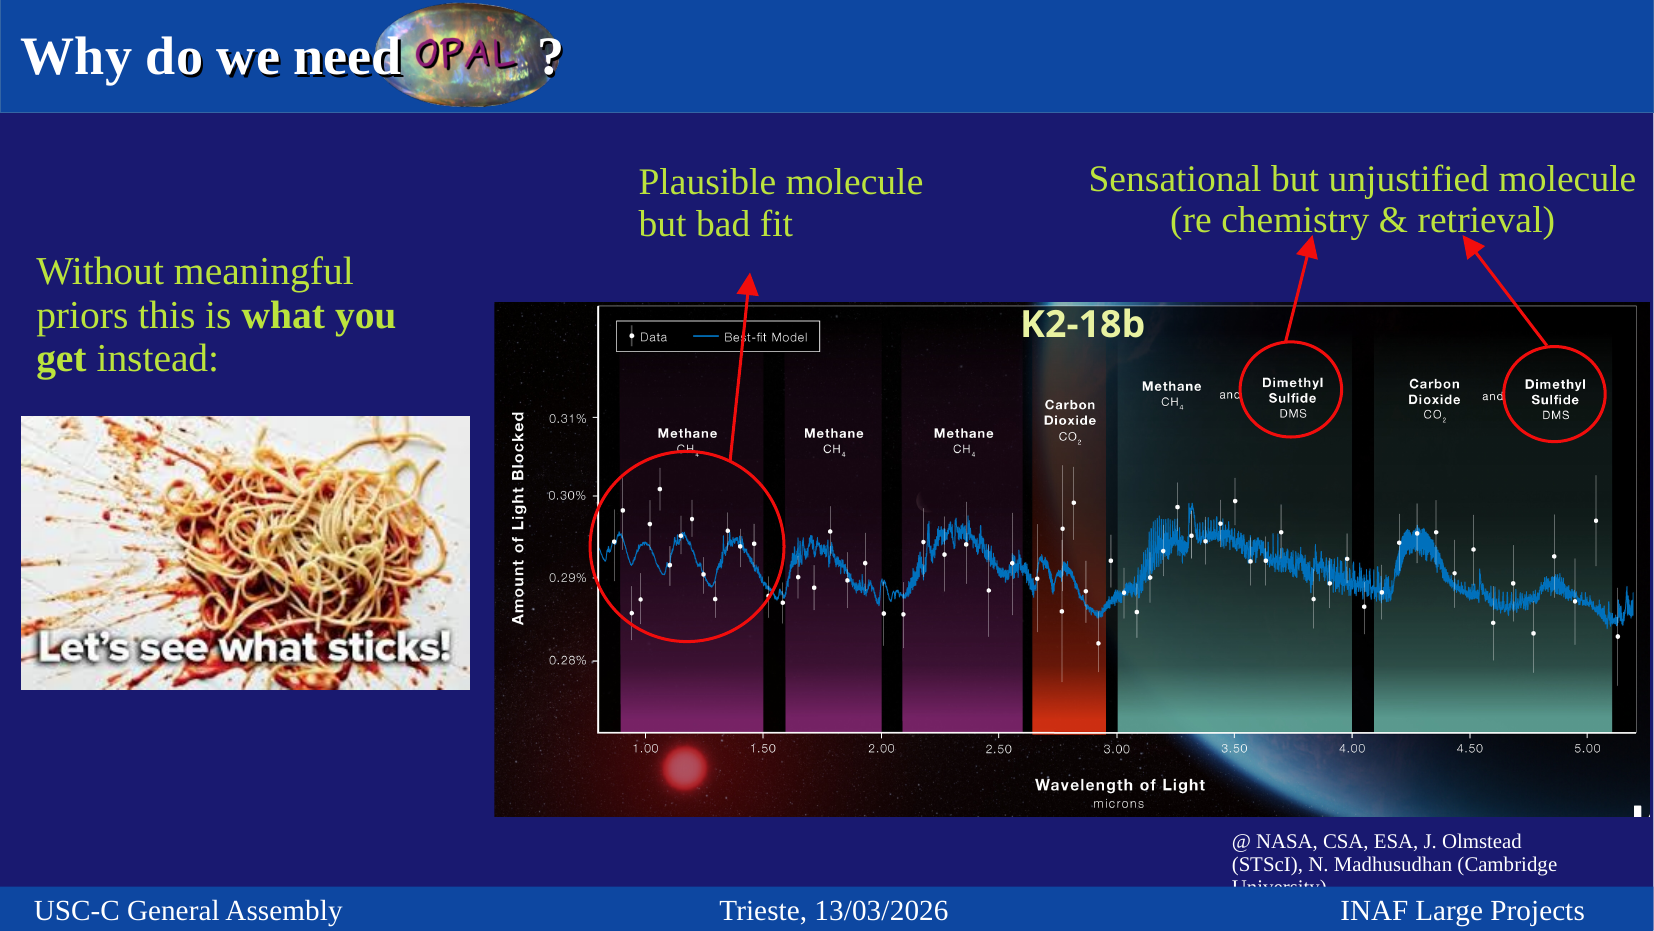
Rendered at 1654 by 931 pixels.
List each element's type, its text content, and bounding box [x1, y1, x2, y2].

picture [1242, 344, 1340, 435]
text_box @ NASA, CSA, ESA, J. Olmstead (STScI), N. Madhusudhan (Cambridge University) [1217, 822, 1613, 886]
text_box Without meaningful priors this is what you get instead: [0, 241, 459, 437]
picture [592, 453, 782, 640]
text_box Plausible molecule but bad fit [588, 153, 995, 340]
text_box Why do we need ? [5, 0, 719, 113]
text_box USC-C General Assembly Trieste, 13/03/2026 INAF Large Projects [0, 888, 1654, 931]
picture [1506, 349, 1603, 440]
text_box [719, 0, 1654, 113]
picture [21, 416, 470, 690]
text_box [0, 0, 5, 113]
text_box Sensational but unjustified molecule (re chemistry & retrieval) [1038, 150, 1654, 280]
picture [494, 302, 1651, 817]
text_box K2-18b [1005, 290, 1161, 366]
